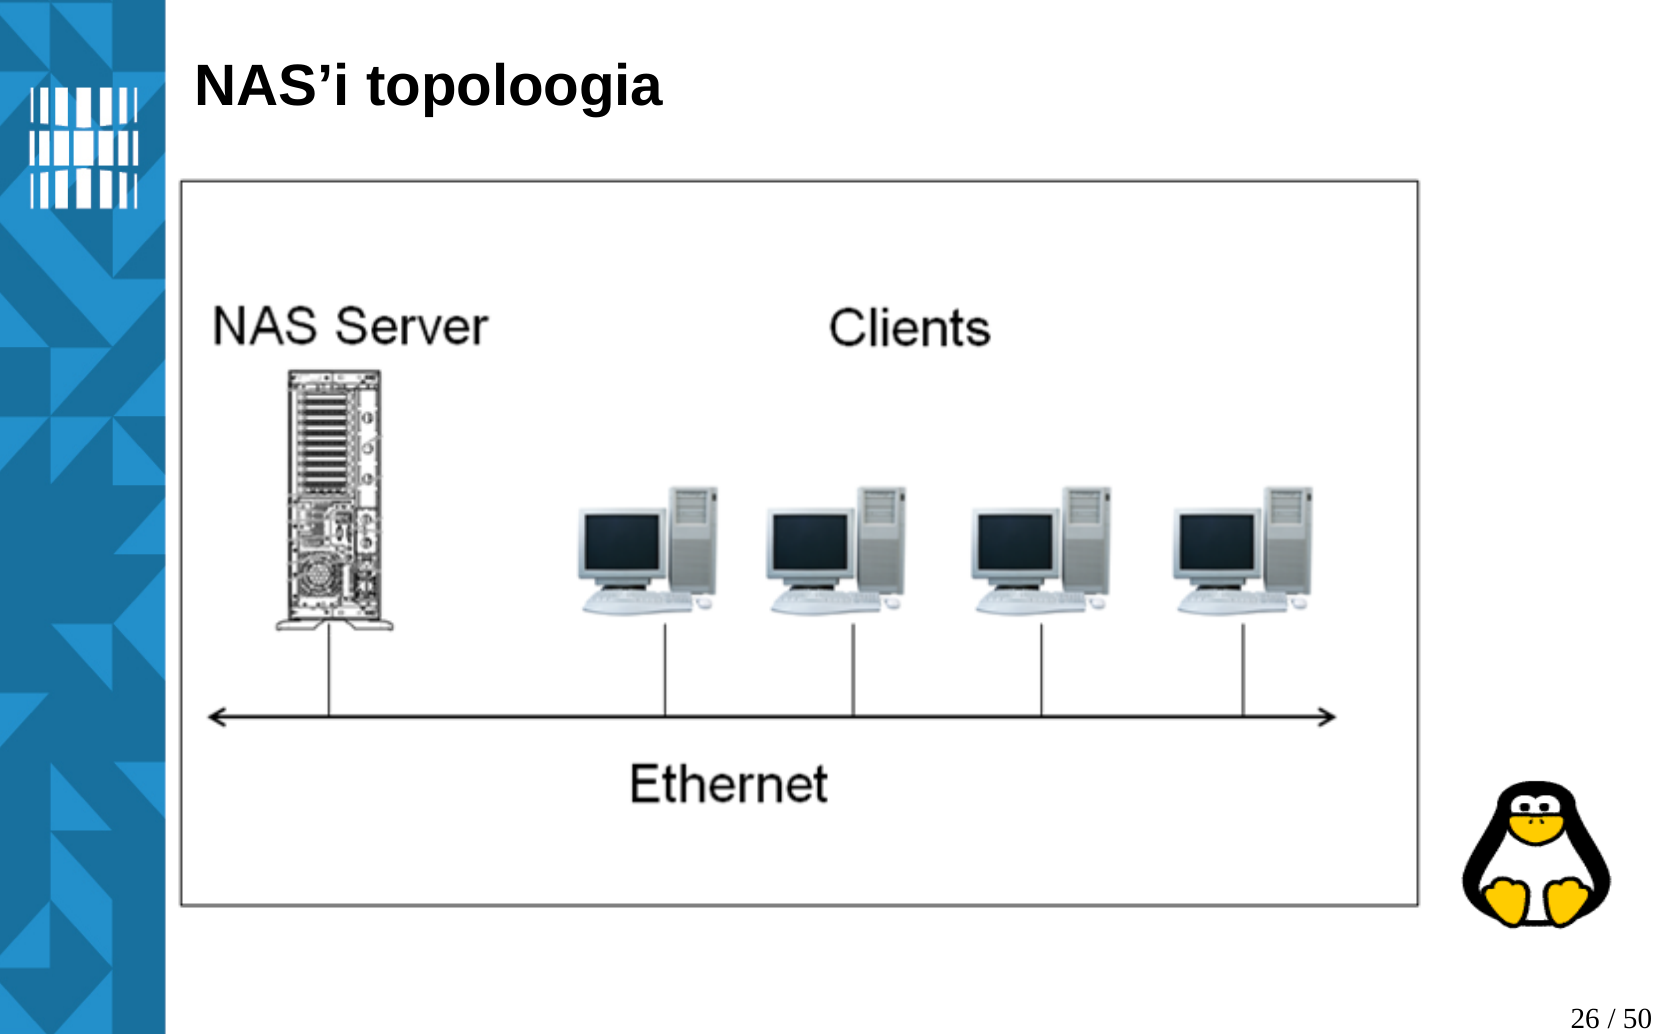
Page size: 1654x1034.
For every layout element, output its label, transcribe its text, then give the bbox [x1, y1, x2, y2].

picture [1458, 767, 1613, 934]
title NAS’i topoloogia [194, 34, 928, 137]
picture [177, 177, 1423, 910]
